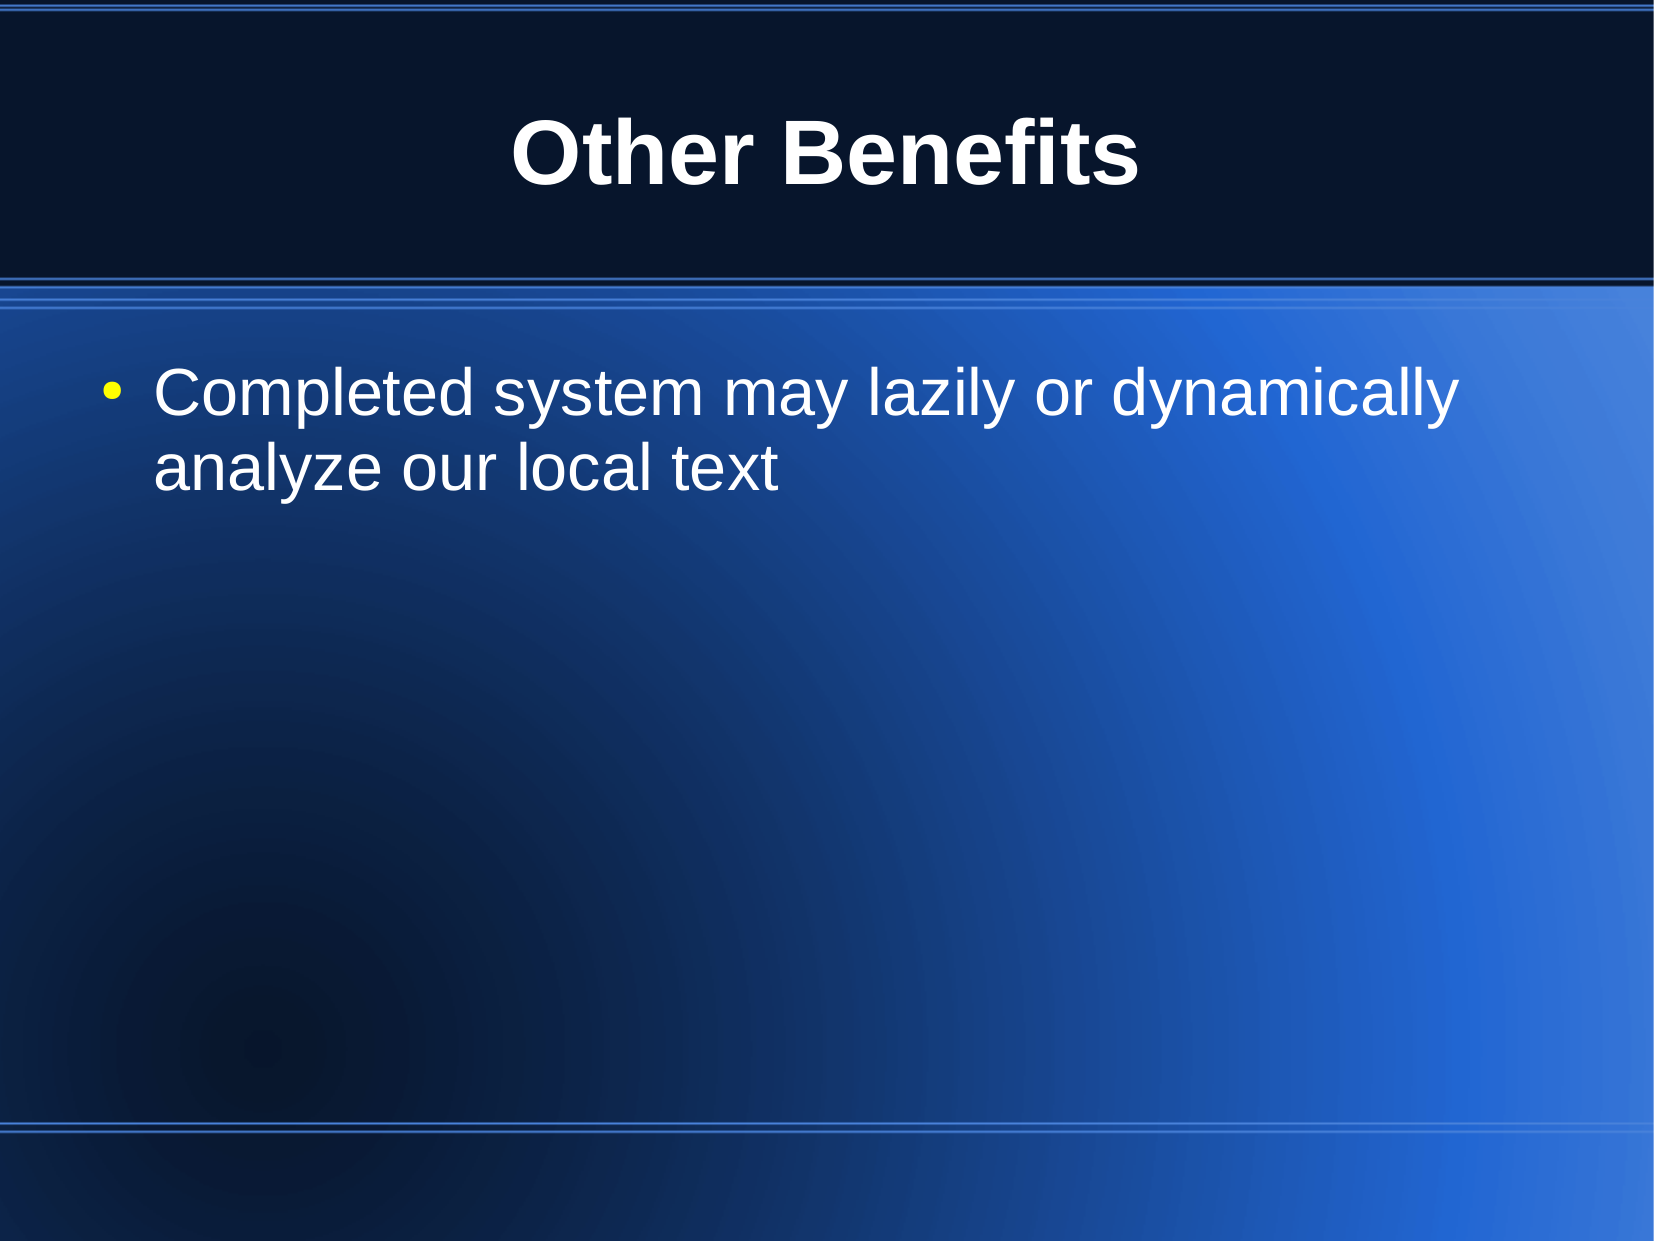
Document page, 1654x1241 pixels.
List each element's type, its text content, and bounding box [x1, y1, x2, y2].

list Completed system may lazily or dynamically analyze our local text [82, 355, 1571, 1159]
picture [0, 0, 1654, 1241]
title Other Benefits [82, 56, 1571, 250]
